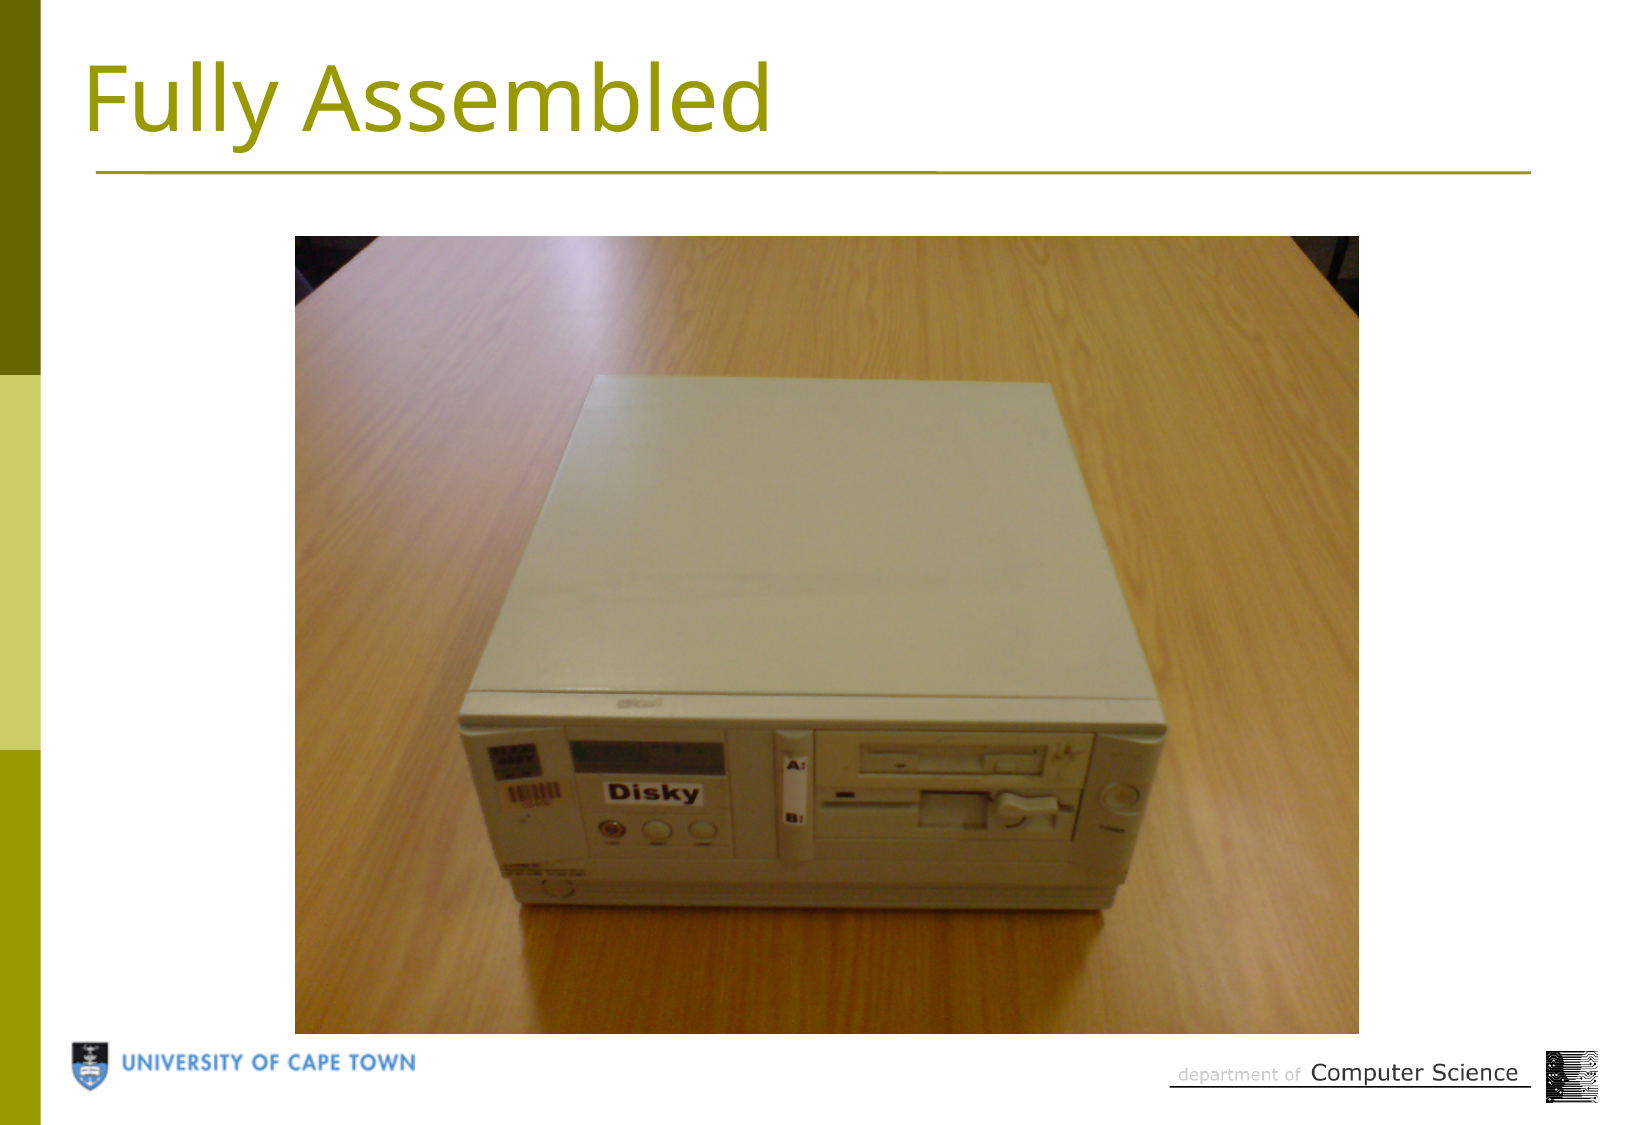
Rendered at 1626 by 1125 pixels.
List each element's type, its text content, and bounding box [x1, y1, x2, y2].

picture [1546, 1051, 1598, 1103]
title Fully Assembled [81, 29, 1543, 172]
picture [61, 236, 1359, 1103]
picture [1169, 1043, 1532, 1091]
